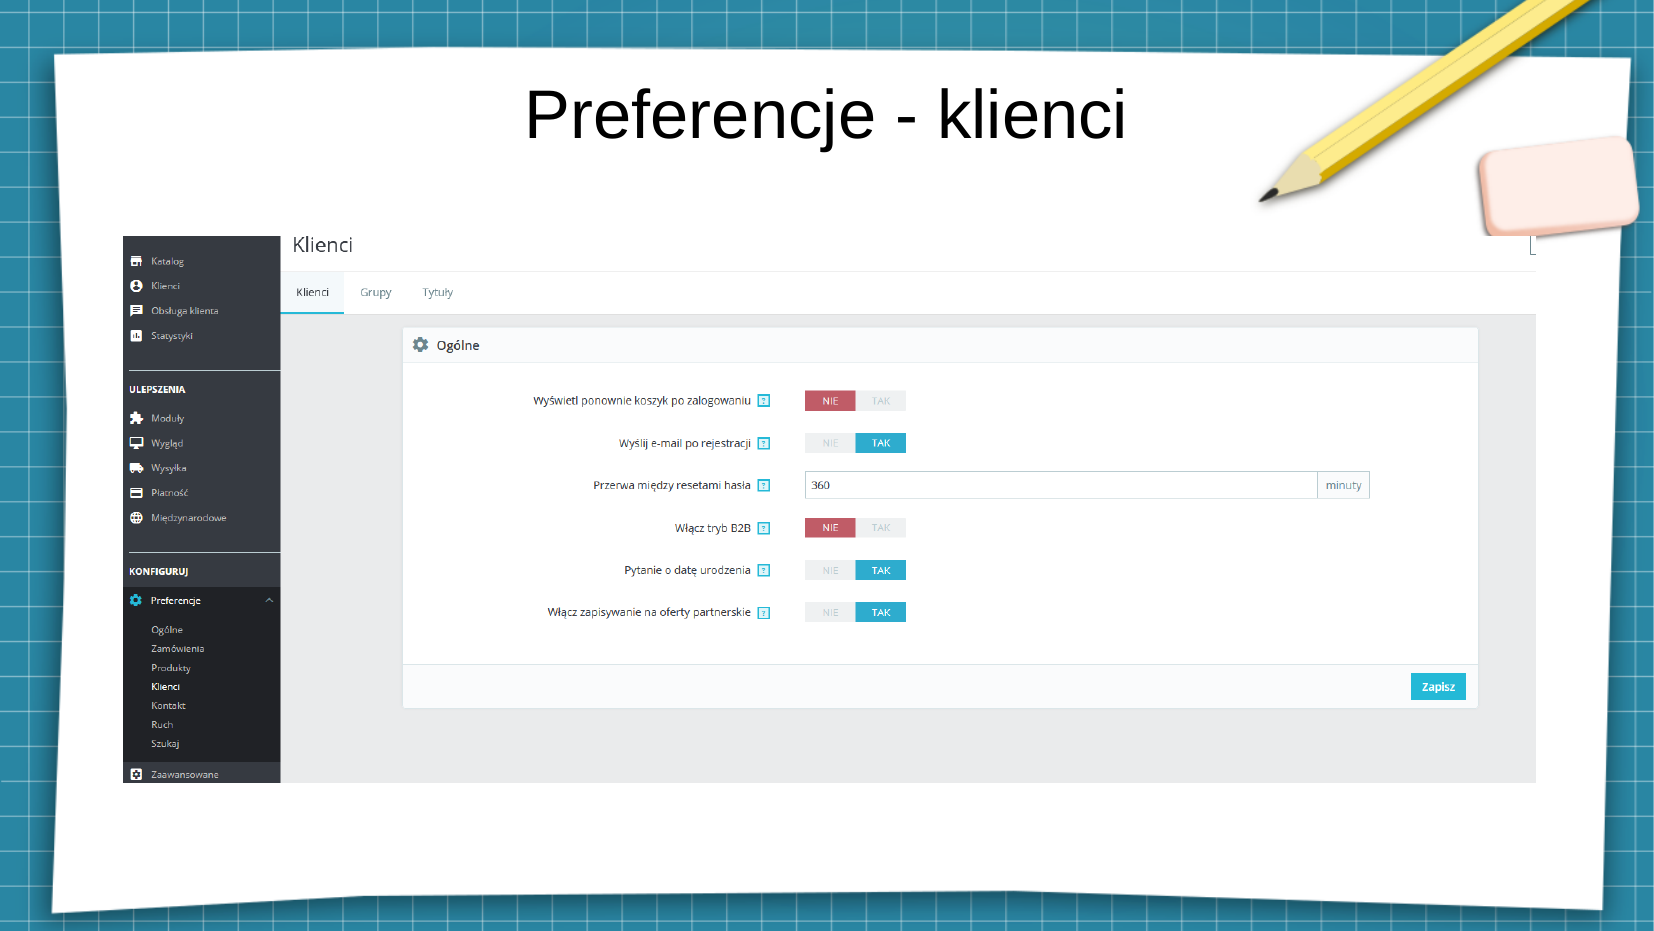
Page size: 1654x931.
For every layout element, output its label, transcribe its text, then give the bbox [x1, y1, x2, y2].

picture [0, 0, 1654, 931]
title Preferencje - klienci [82, 37, 1571, 193]
